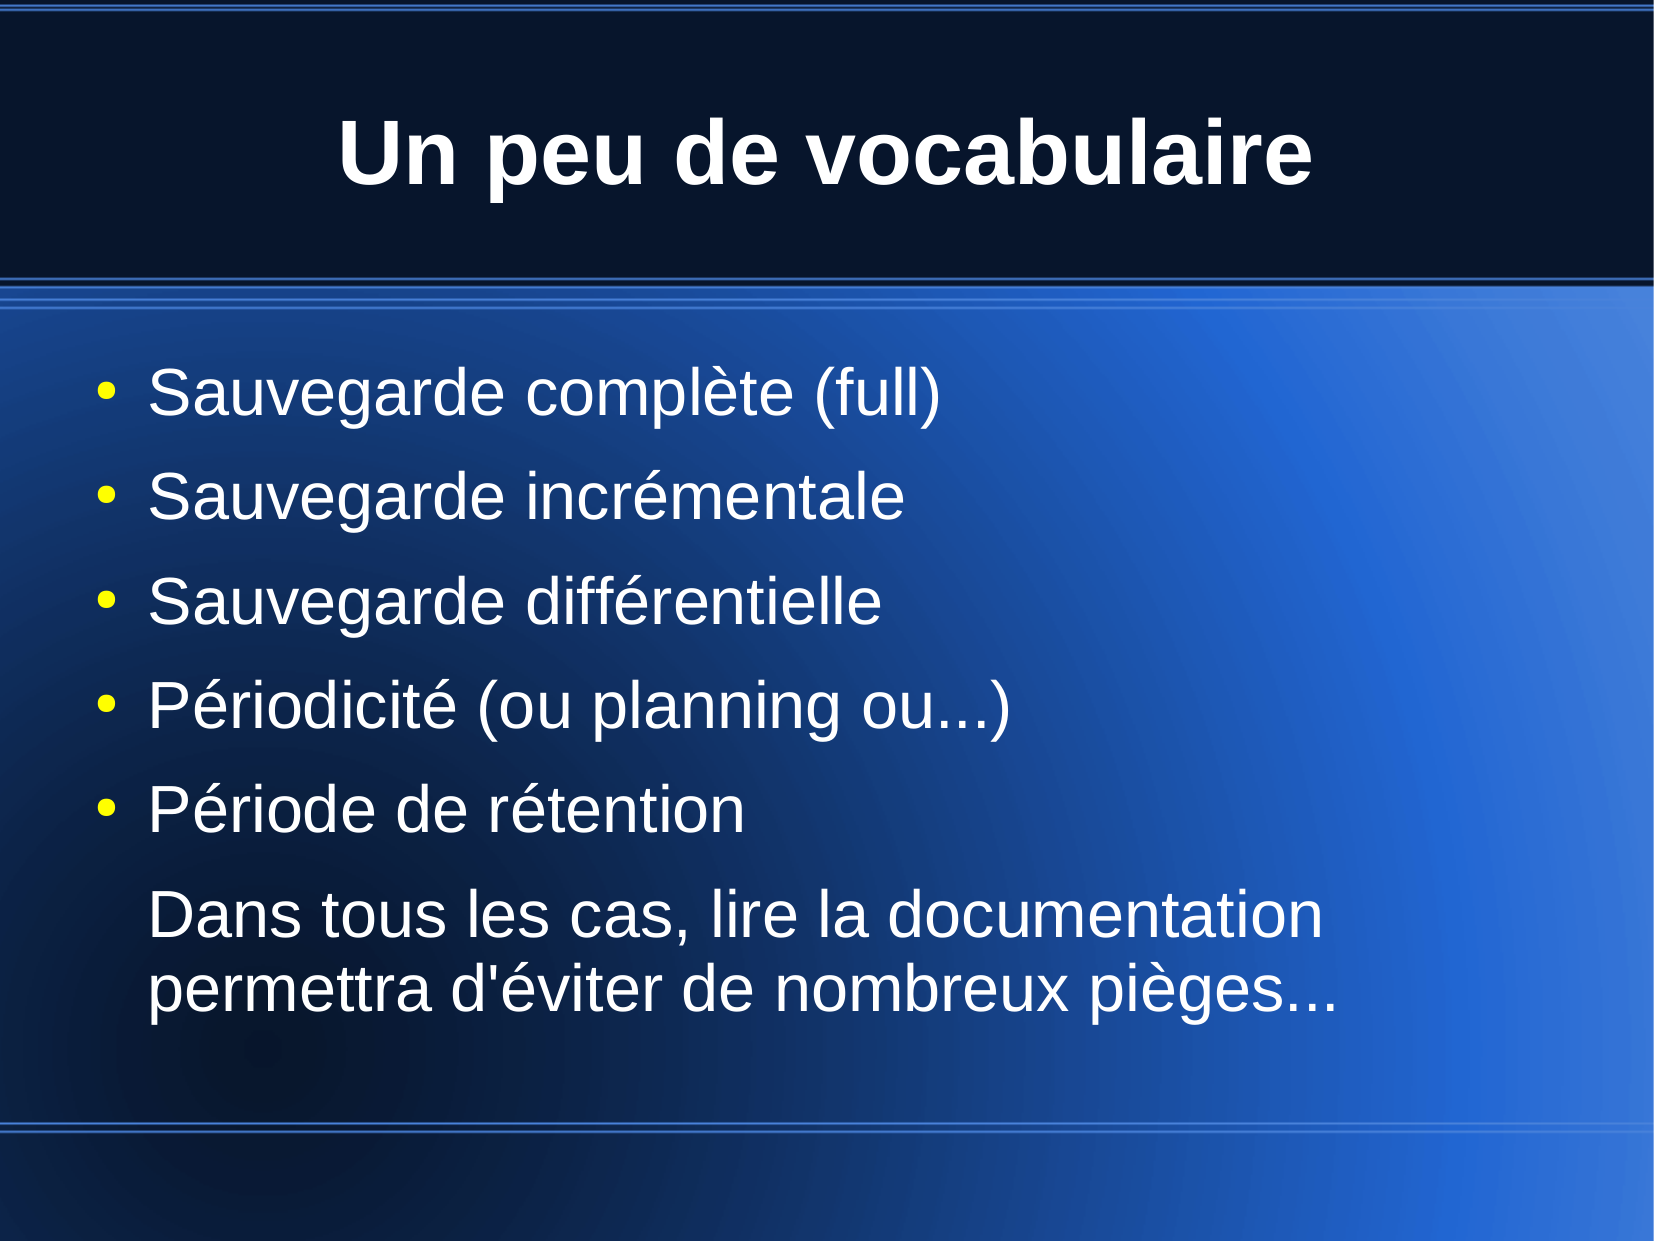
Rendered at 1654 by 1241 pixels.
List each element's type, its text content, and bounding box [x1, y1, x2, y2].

list Sauvegarde complète (full) Sauvegarde incrémentale Sauvegarde différentielle Périodicité (ou planning ou...) Période de rétention Dans tous les cas, lire la documentation permettra d'éviter de nombreux pièges... [76, 355, 1565, 1174]
picture [0, 0, 1654, 1241]
title Un peu de vocabulaire [82, 49, 1571, 257]
